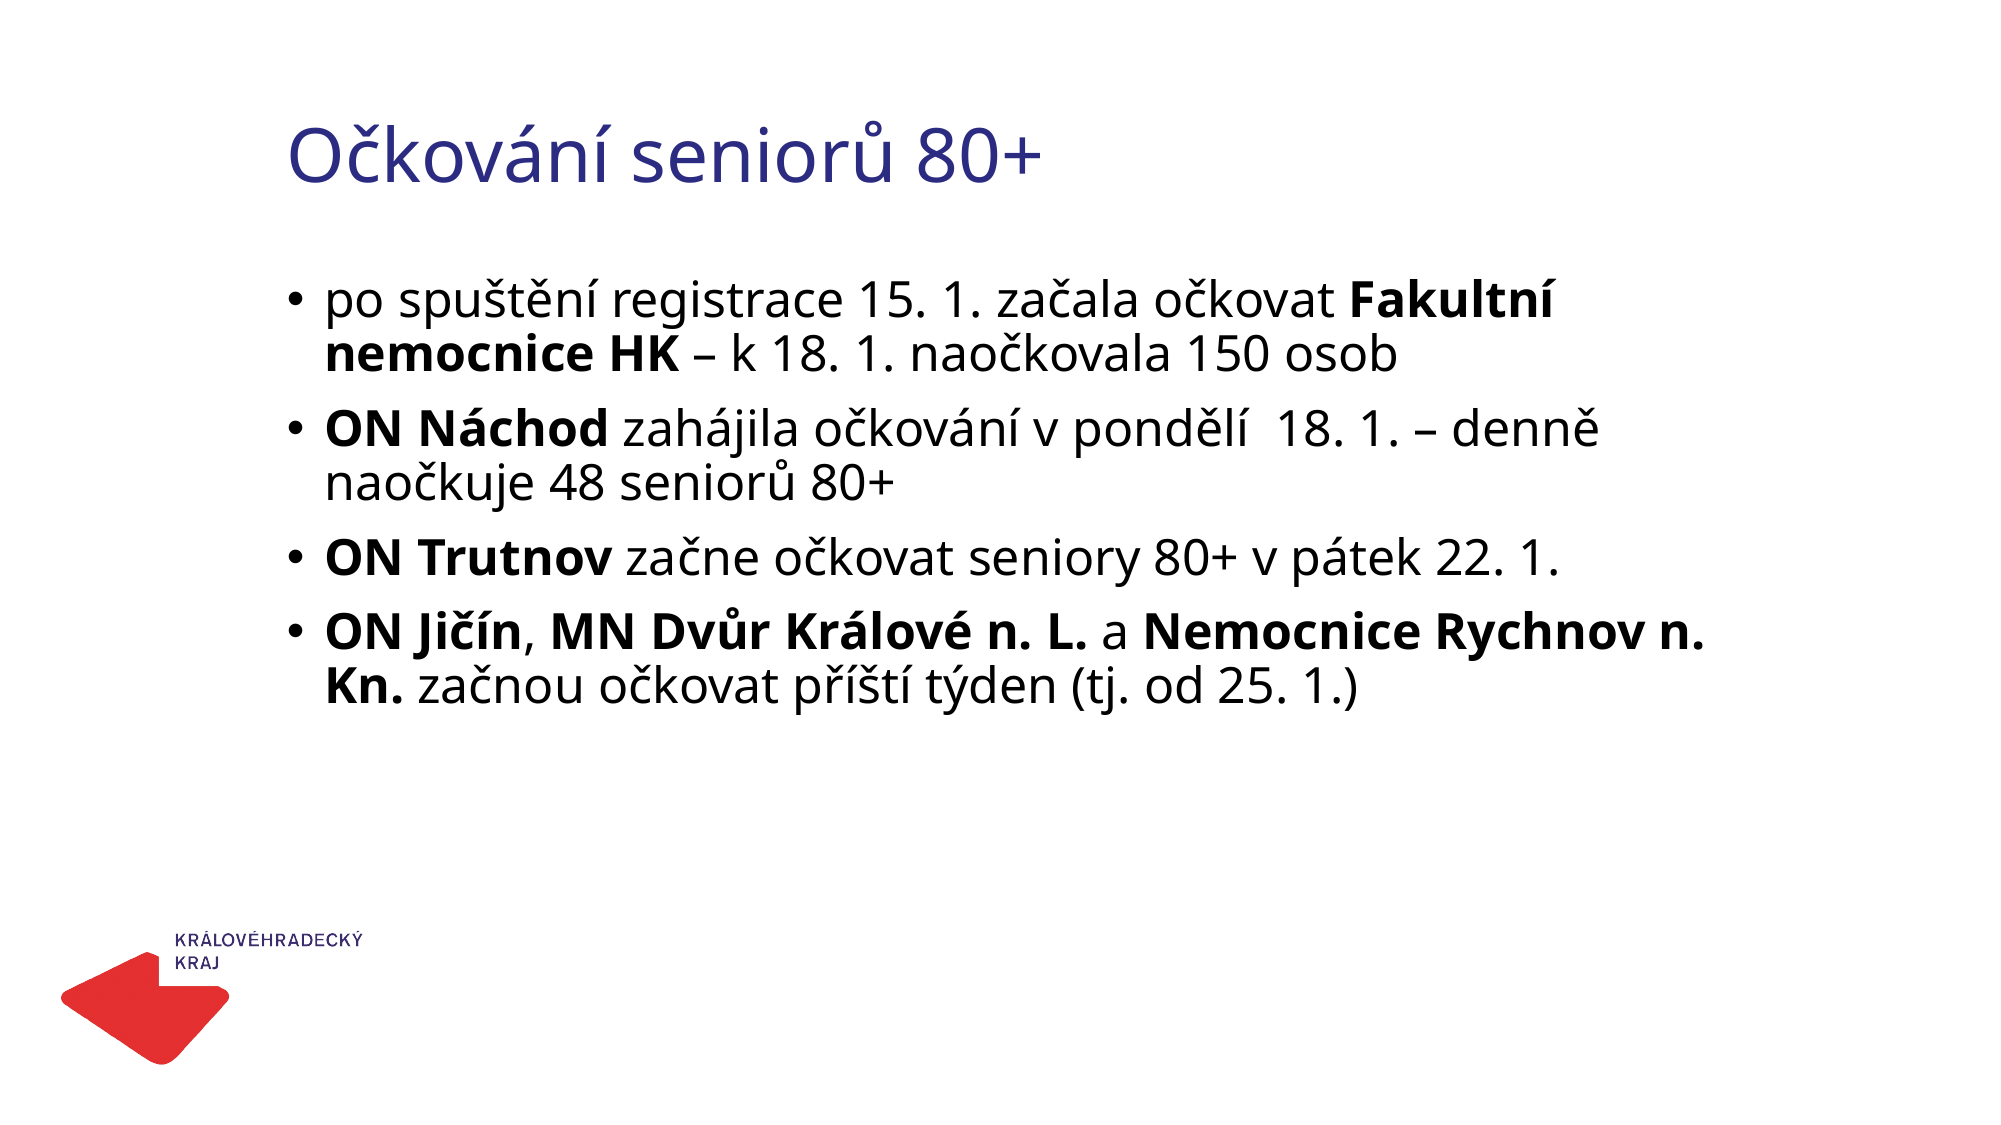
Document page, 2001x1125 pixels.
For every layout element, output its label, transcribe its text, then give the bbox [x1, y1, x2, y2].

text_box [159, 0, 2000, 986]
list po spuštění registrace 15. 1. začala očkovat Fakultní nemocnice HK – k 18. 1. naočkovala 150 osob ON Náchod zahájila očkování v pondělí 18. 1. – denně naočkuje 48 seniorů 80+ ON Trutnov začne očkovat seniory 80+ v pátek 22. 1. ON Jičín, MN Dvůr Králové n. L. a Nemocnice Rychnov n. Kn. začnou očkovat příští týden (tj. od 25. 1.) [271, 266, 1802, 1014]
title Očkování seniorů 80+ [271, 49, 1874, 267]
picture [57, 918, 363, 1076]
